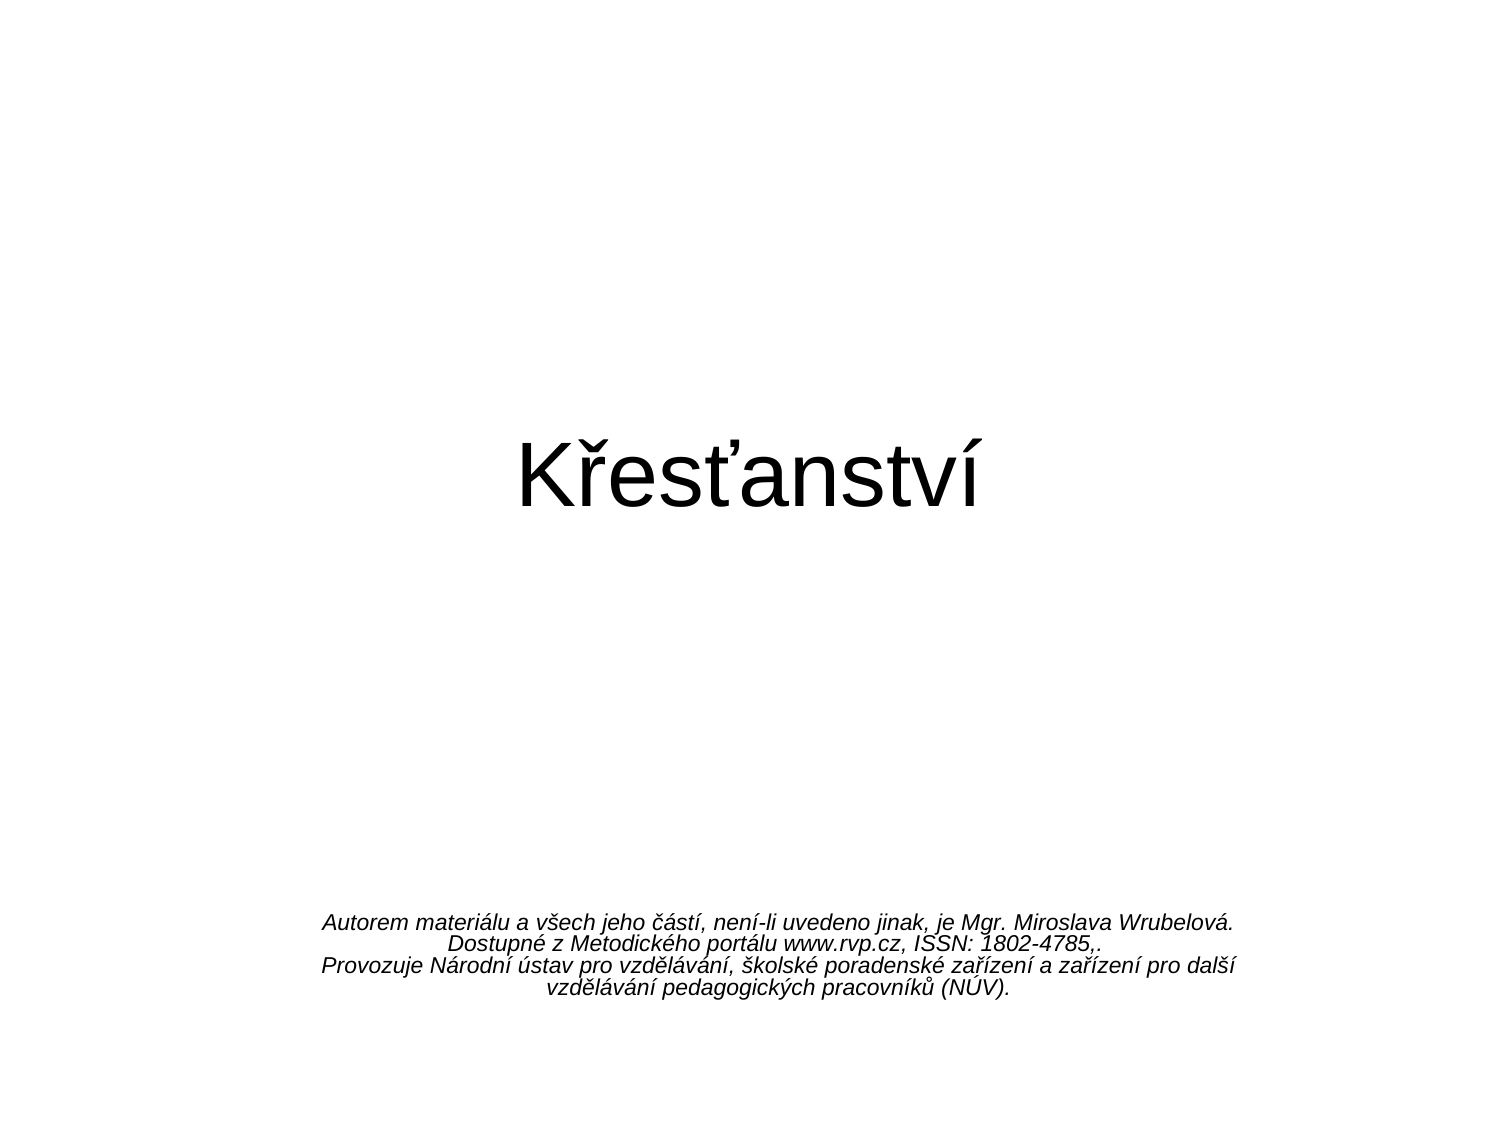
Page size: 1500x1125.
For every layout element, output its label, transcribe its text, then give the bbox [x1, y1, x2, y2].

text_box Autorem materiálu a všech jeho částí, není-li uvedeno jinak, je Mgr. Miroslava Wrubelová. Dostupné z Metodického portálu www.rvp.cz, ISSN: 1802-4785,. Provozuje Národní ústav pro vzdělávání, školské poradenské zařízení a zařízení pro další vzdělávání pedagogických pracovníků (NÚV). [253, 904, 1304, 1043]
title Křesťanství [112, 349, 1388, 591]
